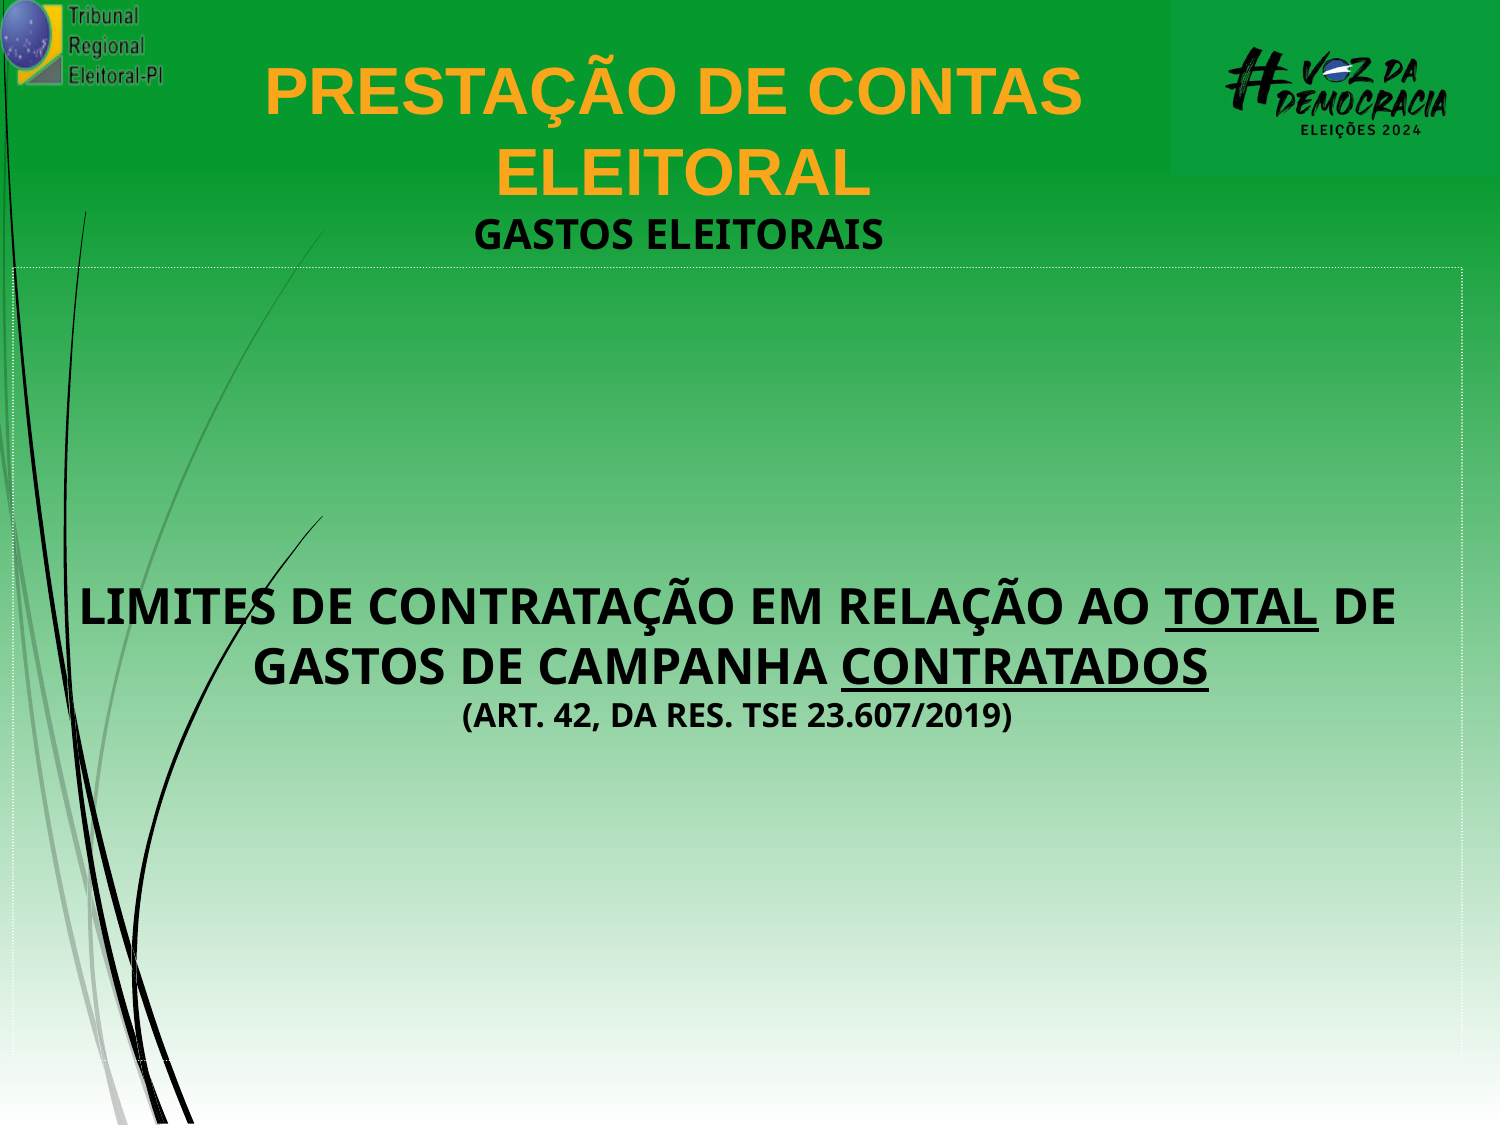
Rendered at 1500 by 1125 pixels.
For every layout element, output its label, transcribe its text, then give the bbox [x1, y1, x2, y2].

picture [1171, 0, 1500, 177]
picture [0, 0, 177, 94]
text_box LIMITES DE CONTRATAÇÃO EM RELAÇÃO AO TOTAL DE GASTOS de CAMPANHA contratados (art. 42, da Res. TSE 23.607/2019) [12, 267, 1463, 1061]
text_box PRESTAÇÃO DE CONTAS ELEITORAL GASTOS ELEITORAIS [0, 40, 1368, 266]
